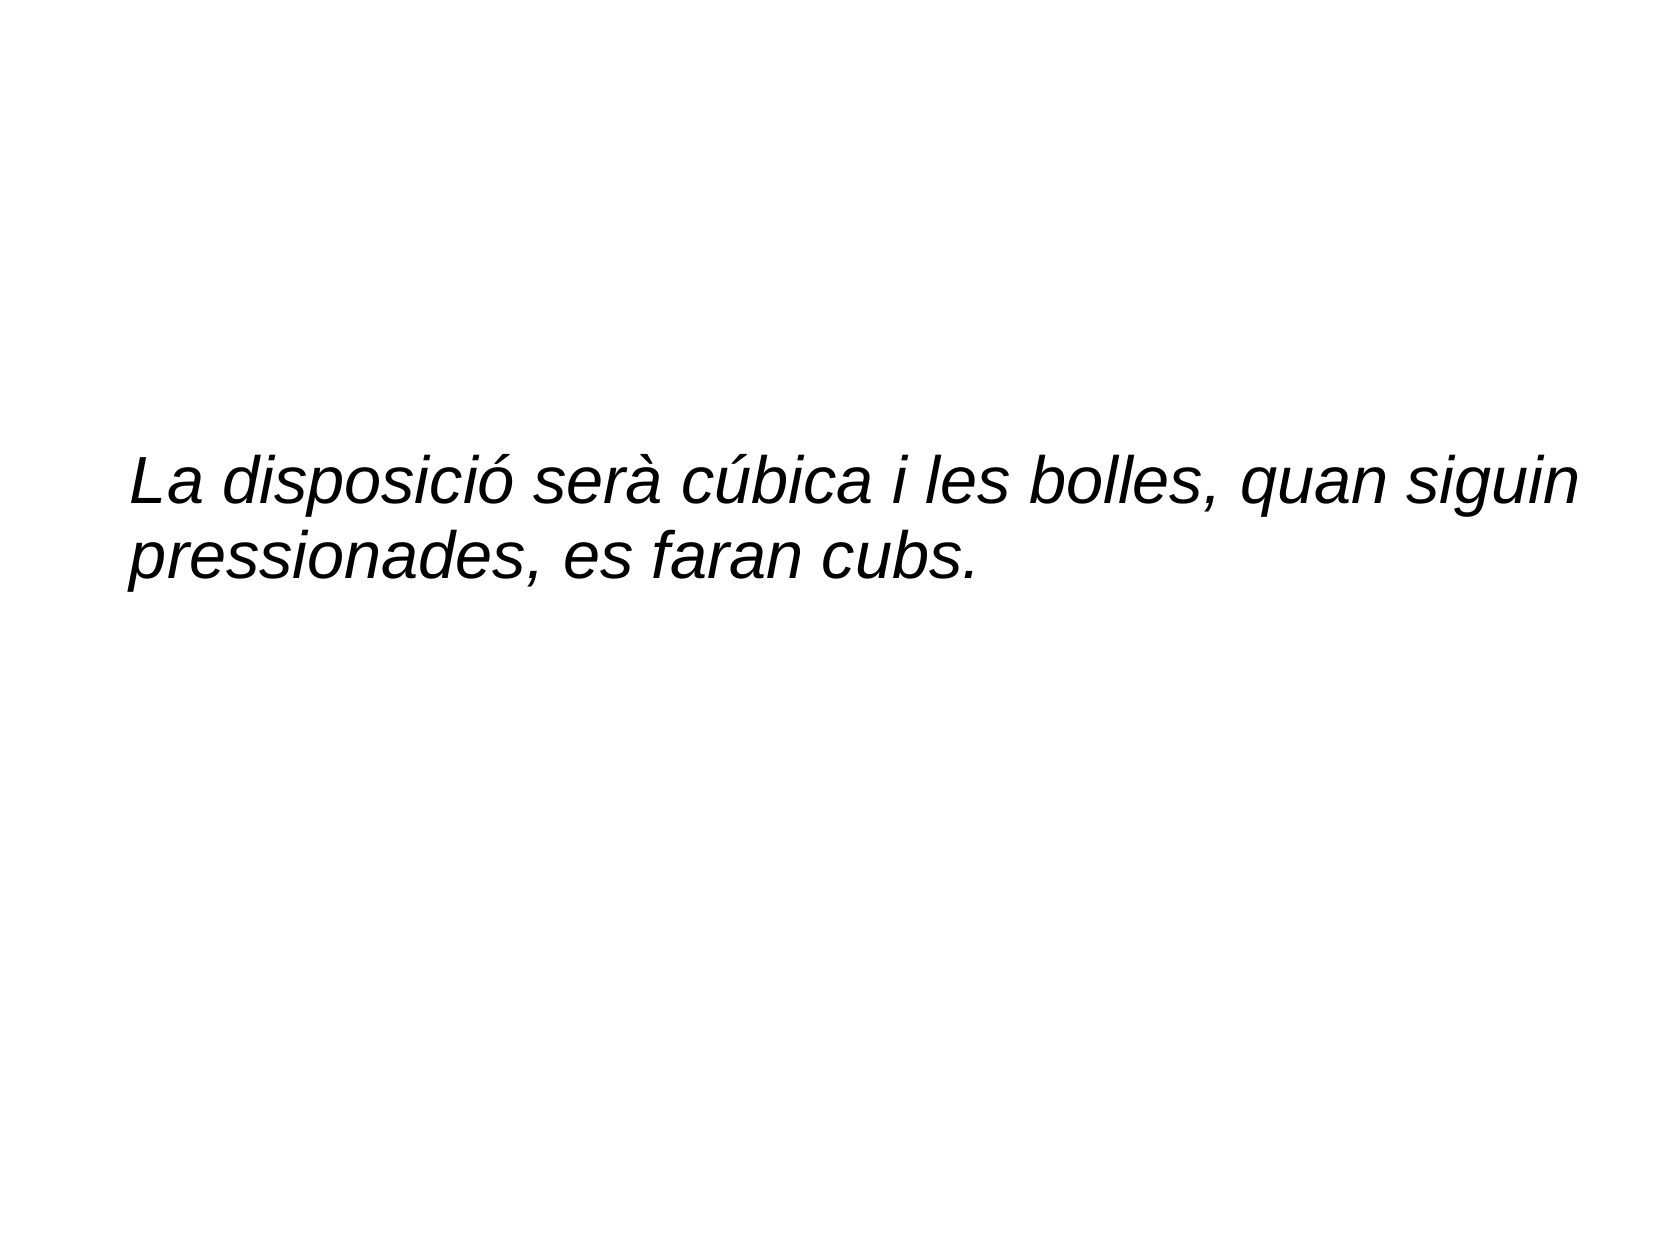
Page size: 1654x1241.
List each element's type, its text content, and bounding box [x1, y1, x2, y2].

list La disposició serà cúbica i les bolles, quan siguin pressionades, es faran cubs. [59, 442, 1625, 1109]
